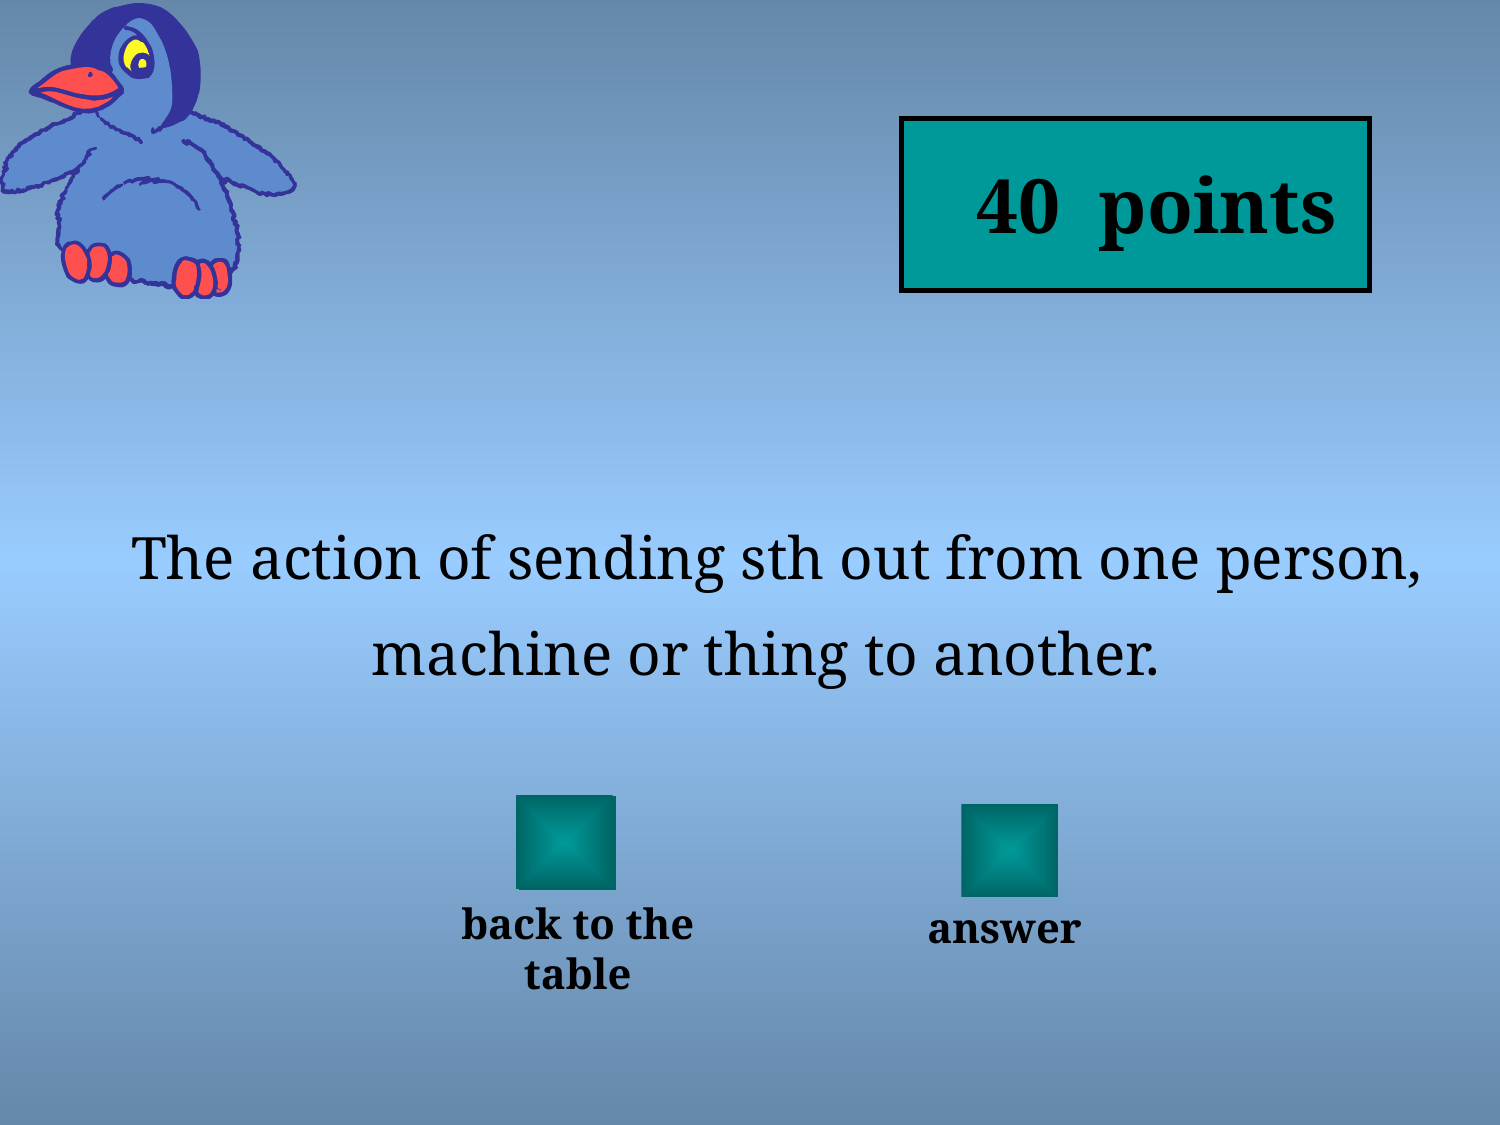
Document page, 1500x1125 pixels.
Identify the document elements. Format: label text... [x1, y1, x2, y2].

text_box 40 points [961, 151, 1374, 257]
title The action of sending sth out from one person, machine or thing to another. [84, 464, 1471, 749]
text_box answer [859, 894, 1150, 959]
text_box [901, 118, 1370, 291]
text_box [961, 804, 1058, 897]
text_box back to the table [403, 890, 752, 1006]
text_box [516, 795, 616, 890]
